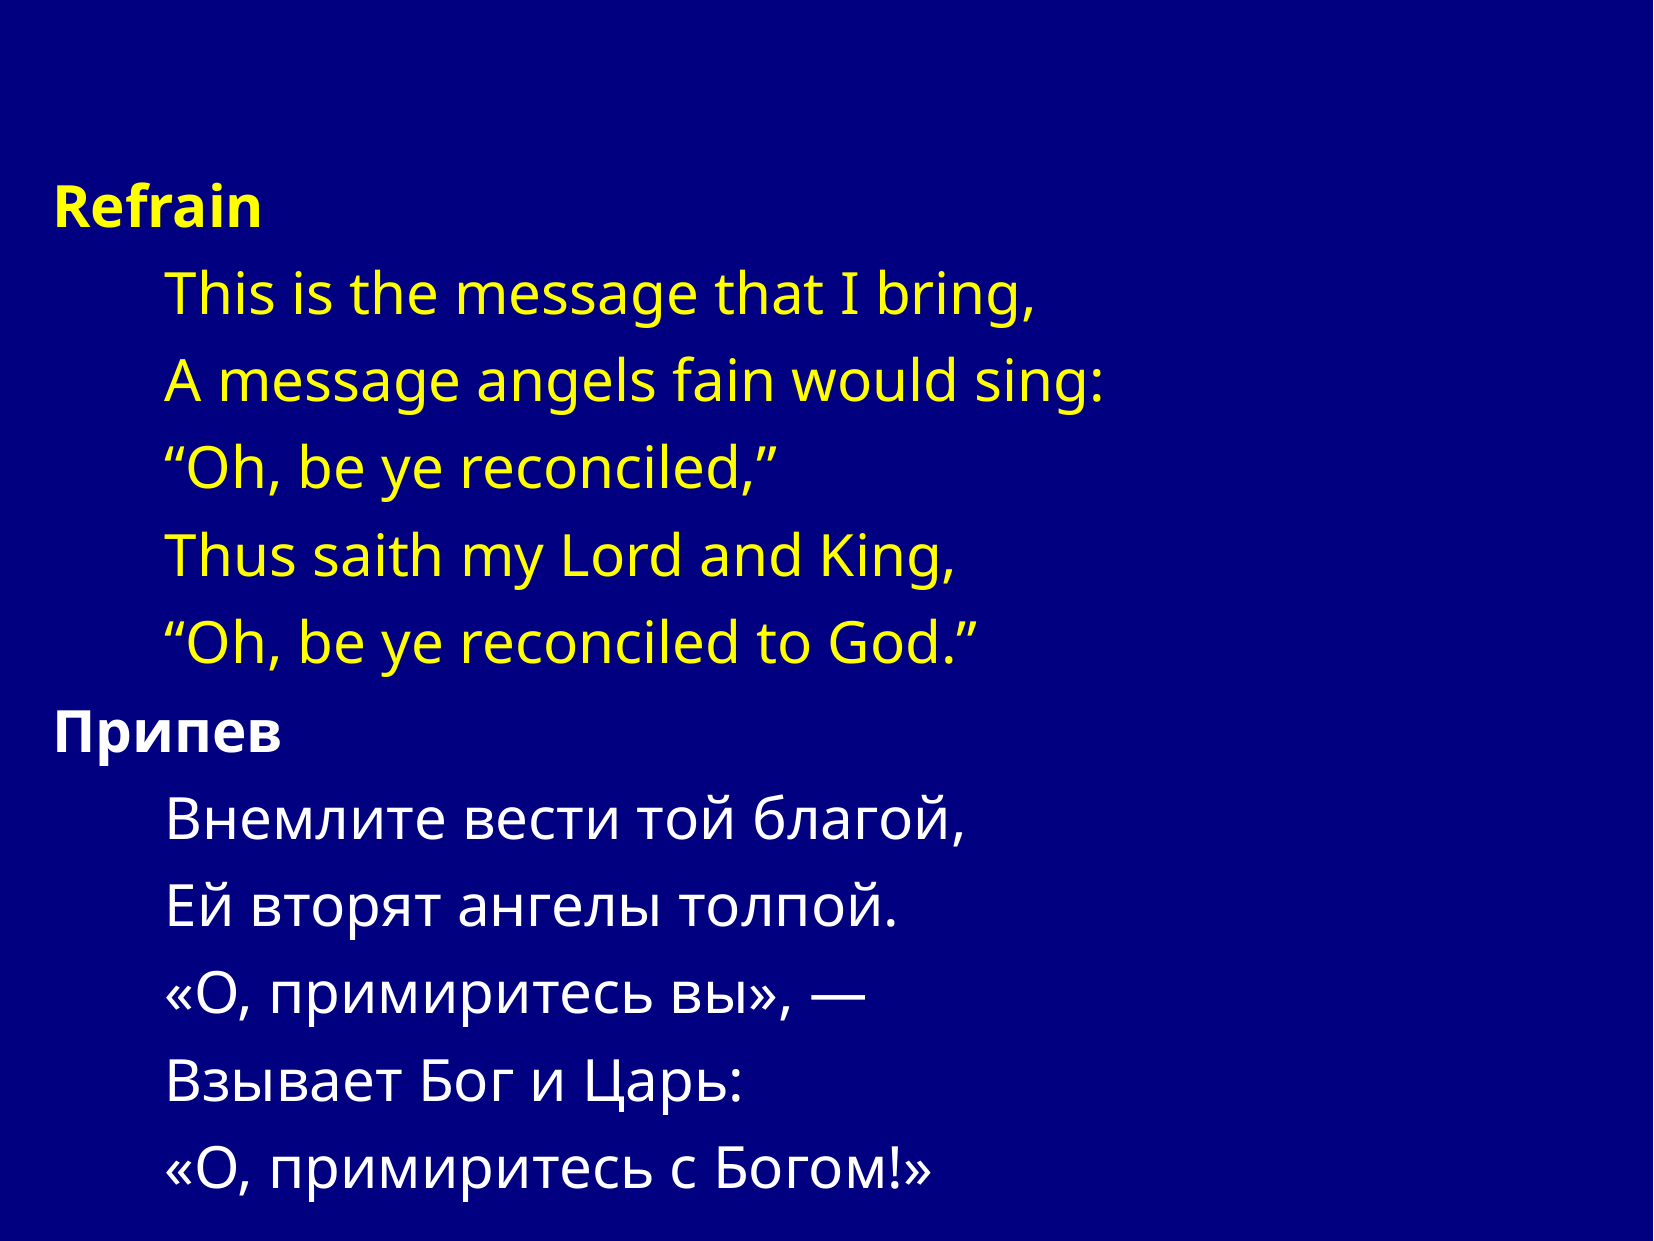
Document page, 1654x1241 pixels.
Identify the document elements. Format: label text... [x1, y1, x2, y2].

text_box Refrain This is the message that I bring, A message angels fain would sing: “Oh, be ye reconciled,” Thus saith my Lord and King, “Oh, be ye reconciled to God.” [37, 150, 1576, 638]
text_box Припев Внемлите вести той благой, Ей вторят ангелы толпой. «О, примиритесь вы», — Взывает Бог и Царь: «О, примиритесь с Богом!» [37, 675, 1576, 1163]
